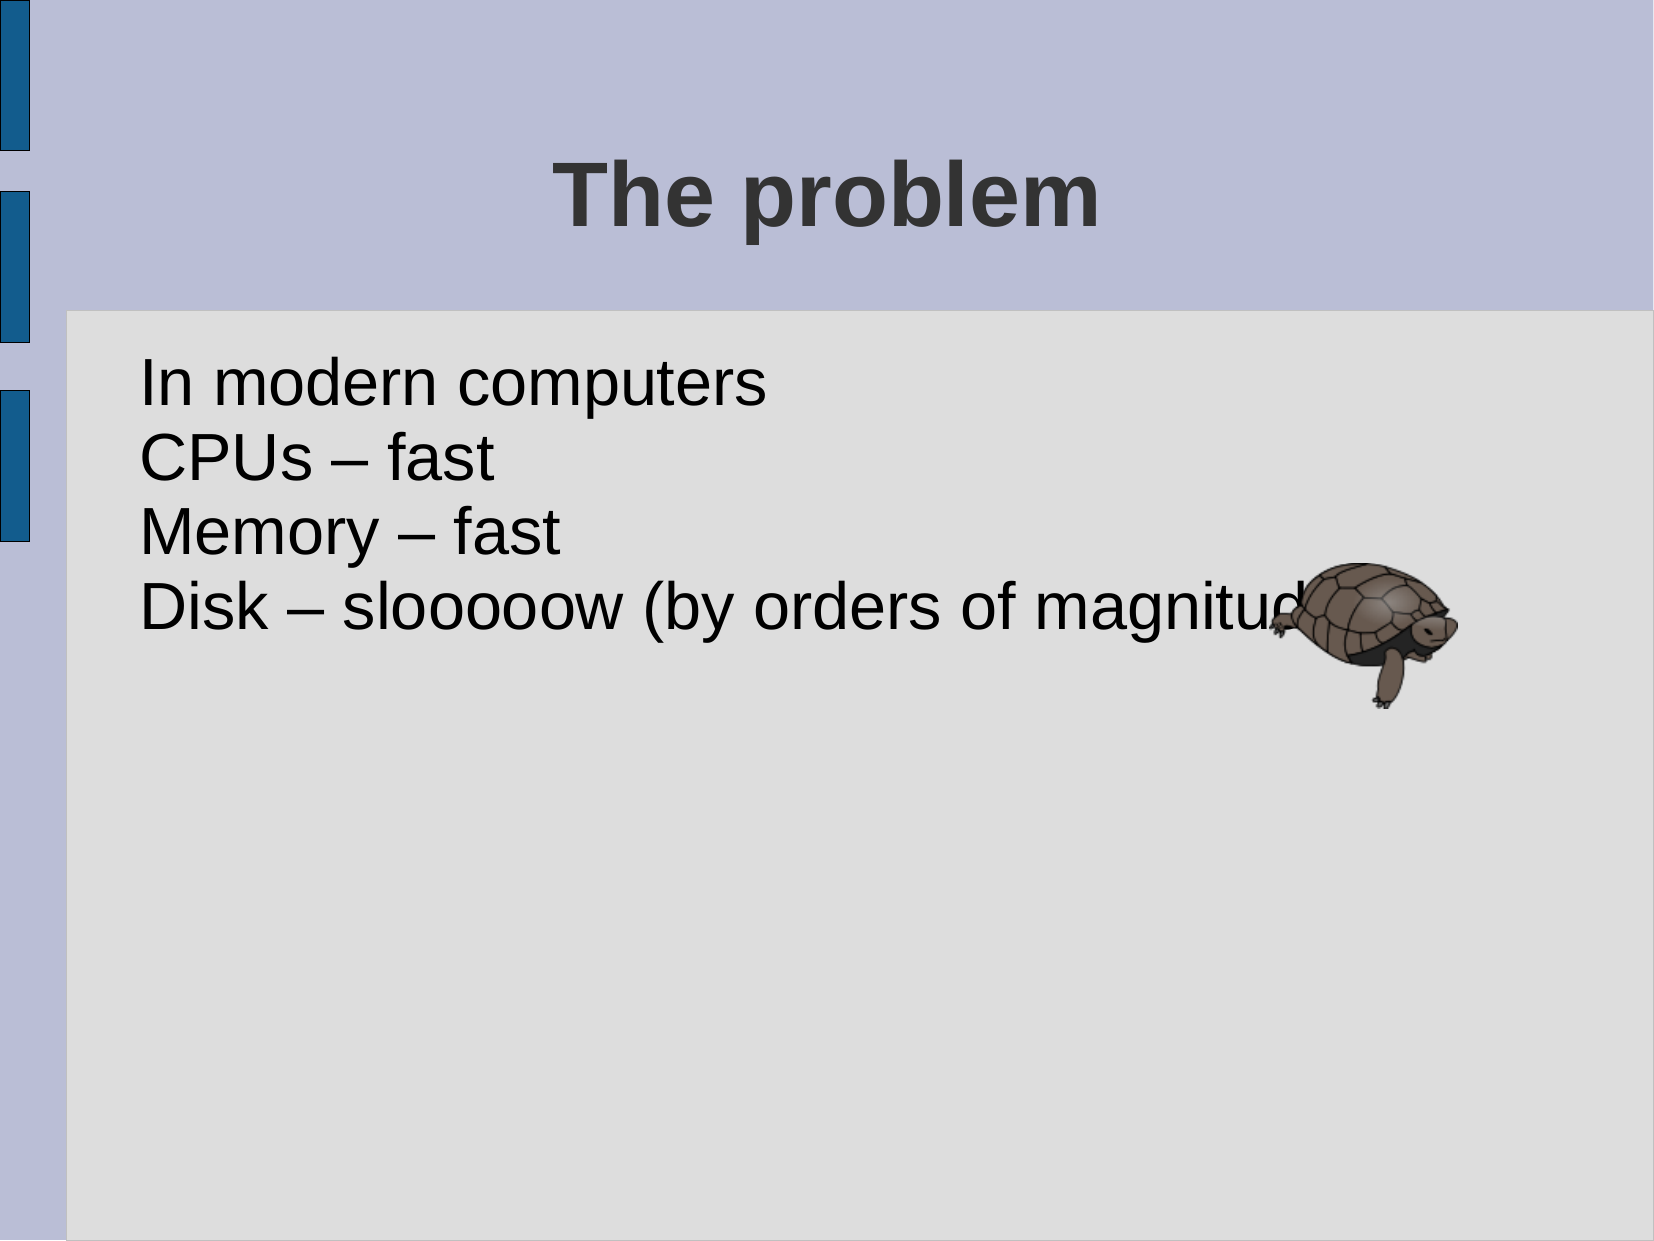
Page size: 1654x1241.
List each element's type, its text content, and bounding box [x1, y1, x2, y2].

list In modern computers CPUs – fast Memory – fast Disk – slooooow (by orders of magnitude) [121, 344, 1534, 1127]
picture [1269, 563, 1458, 709]
title The problem [121, 91, 1534, 299]
